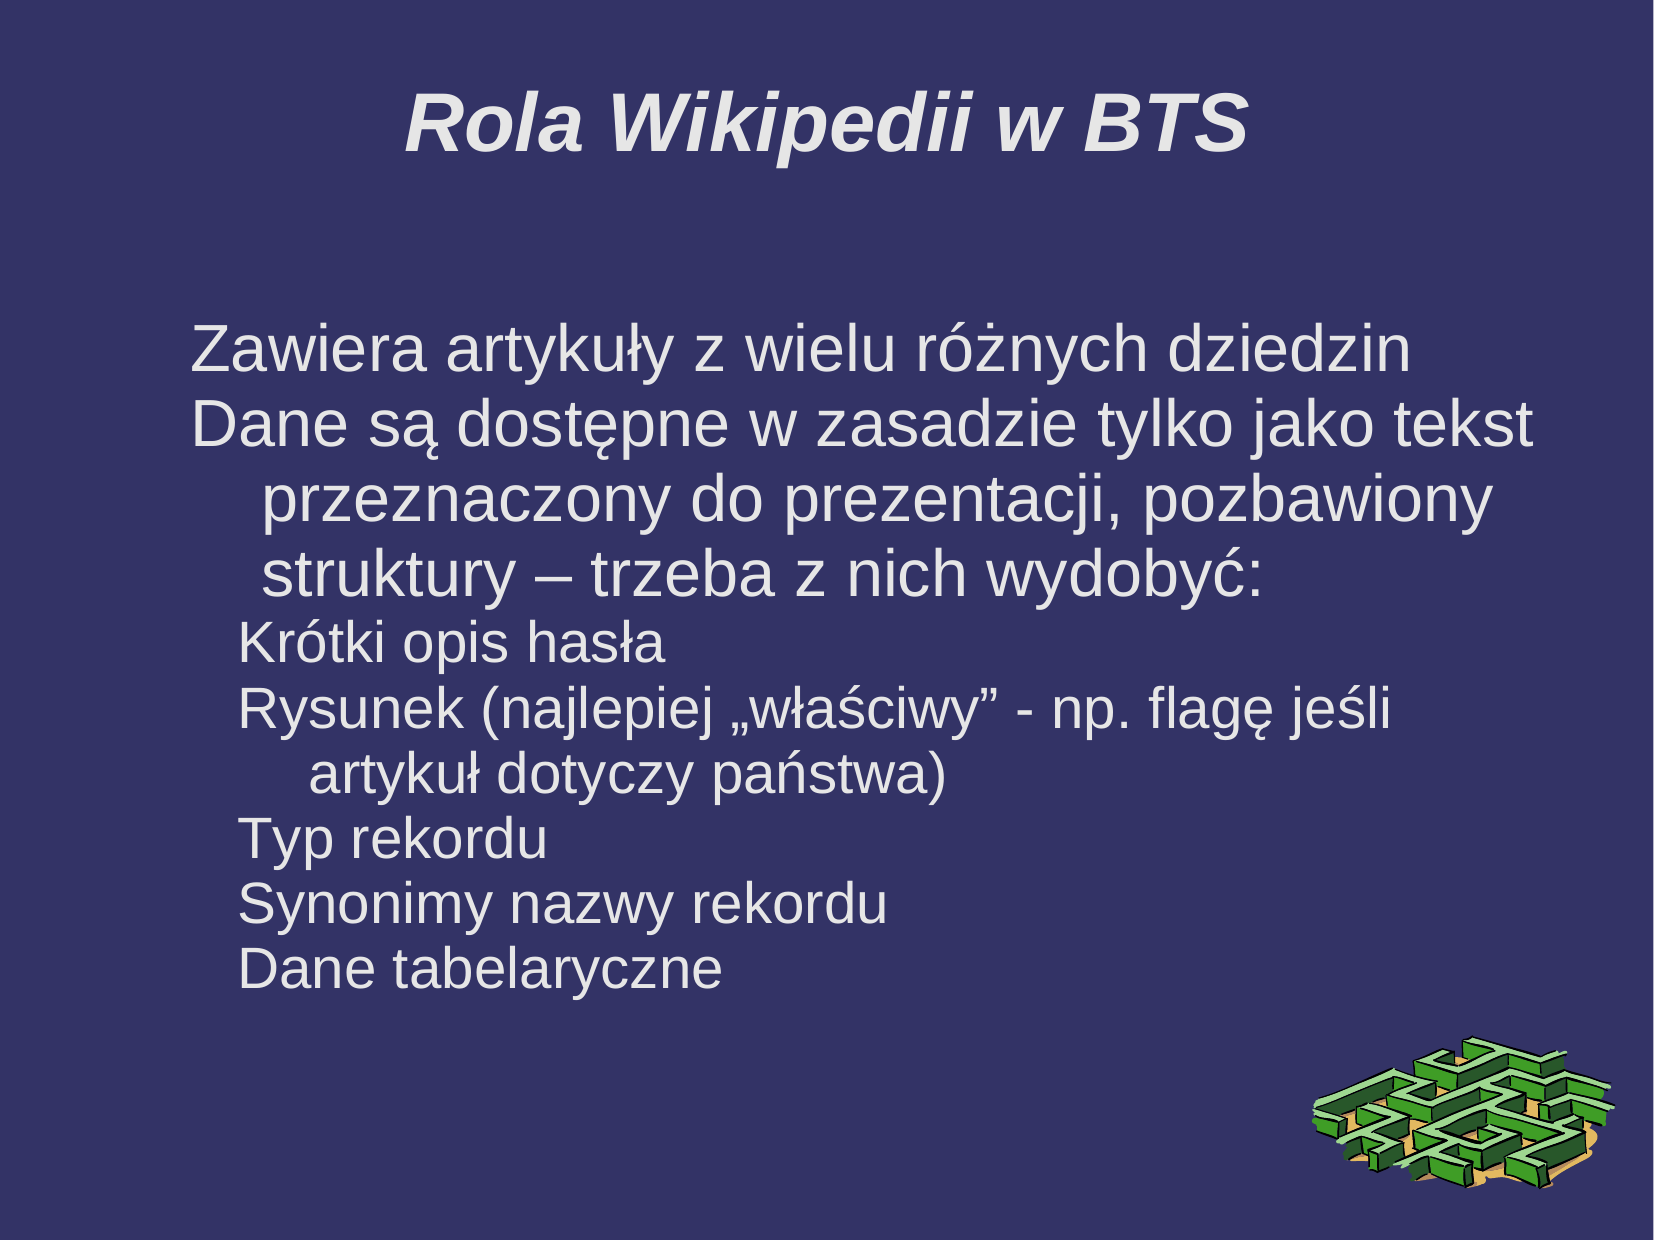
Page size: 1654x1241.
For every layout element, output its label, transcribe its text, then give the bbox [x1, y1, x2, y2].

title Rola Wikipedii w BTS [121, 19, 1534, 227]
list Zawiera artykuły z wielu różnych dziedzin Dane są dostępne w zasadzie tylko jako tekst przeznaczony do prezentacji, pozbawiony struktury – trzeba z nich wydobyć: Krótki opis hasła Rysunek (najlepiej „właściwy” - np. flagę jeśli artykuł dotyczy państwa) Typ rekordu Synonimy nazwy rekordu Dane tabelaryczne [178, 311, 1570, 1093]
